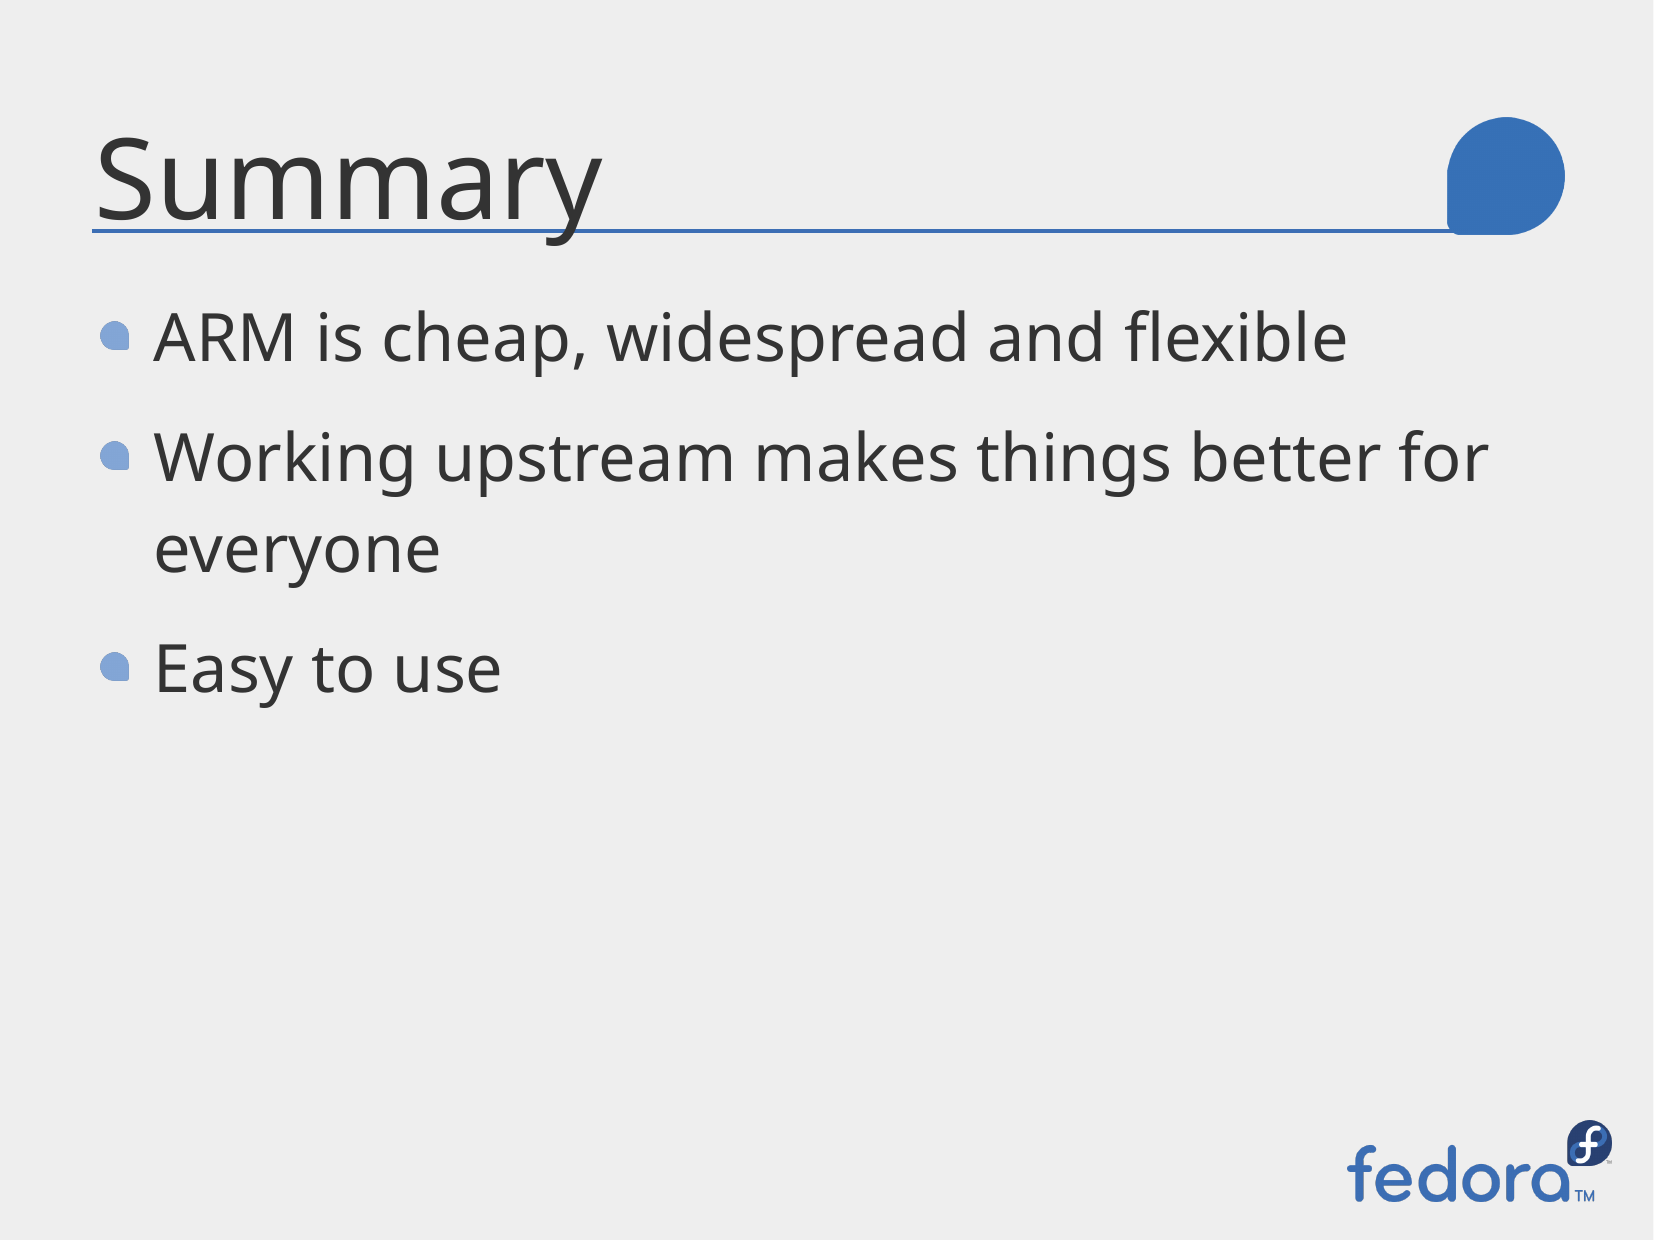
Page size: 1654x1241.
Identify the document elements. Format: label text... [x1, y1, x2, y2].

picture [1447, 117, 1565, 235]
picture [1347, 1120, 1612, 1202]
list ARM is cheap, widespread and flexible Working upstream makes things better for everyone Easy to use [82, 290, 1571, 1094]
title Summary [94, 100, 1426, 251]
